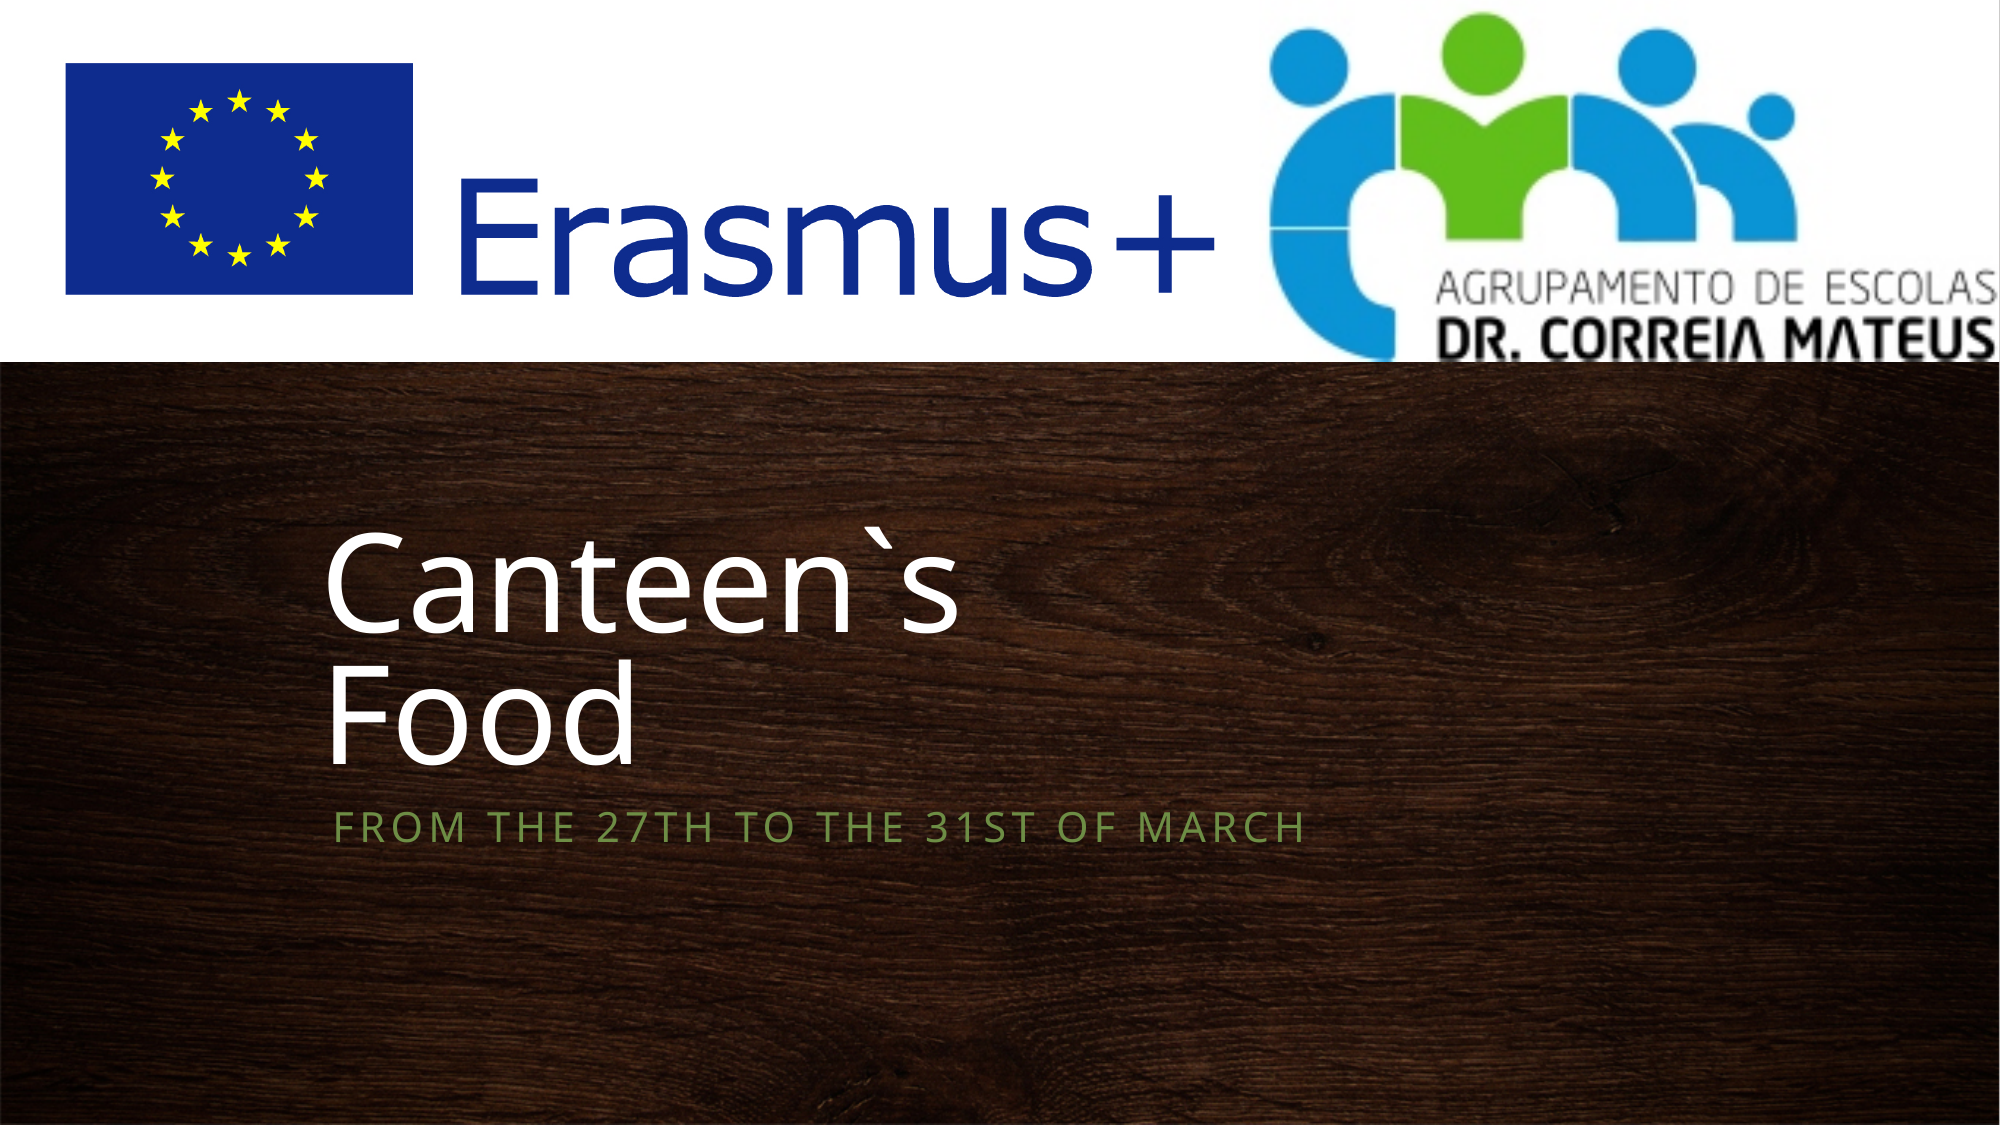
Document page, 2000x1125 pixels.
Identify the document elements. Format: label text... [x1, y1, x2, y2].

picture [0, 0, 2000, 362]
subtitle From the 27th to the 31st of March [317, 798, 1493, 962]
title Canteen`s Food [305, 468, 1756, 799]
